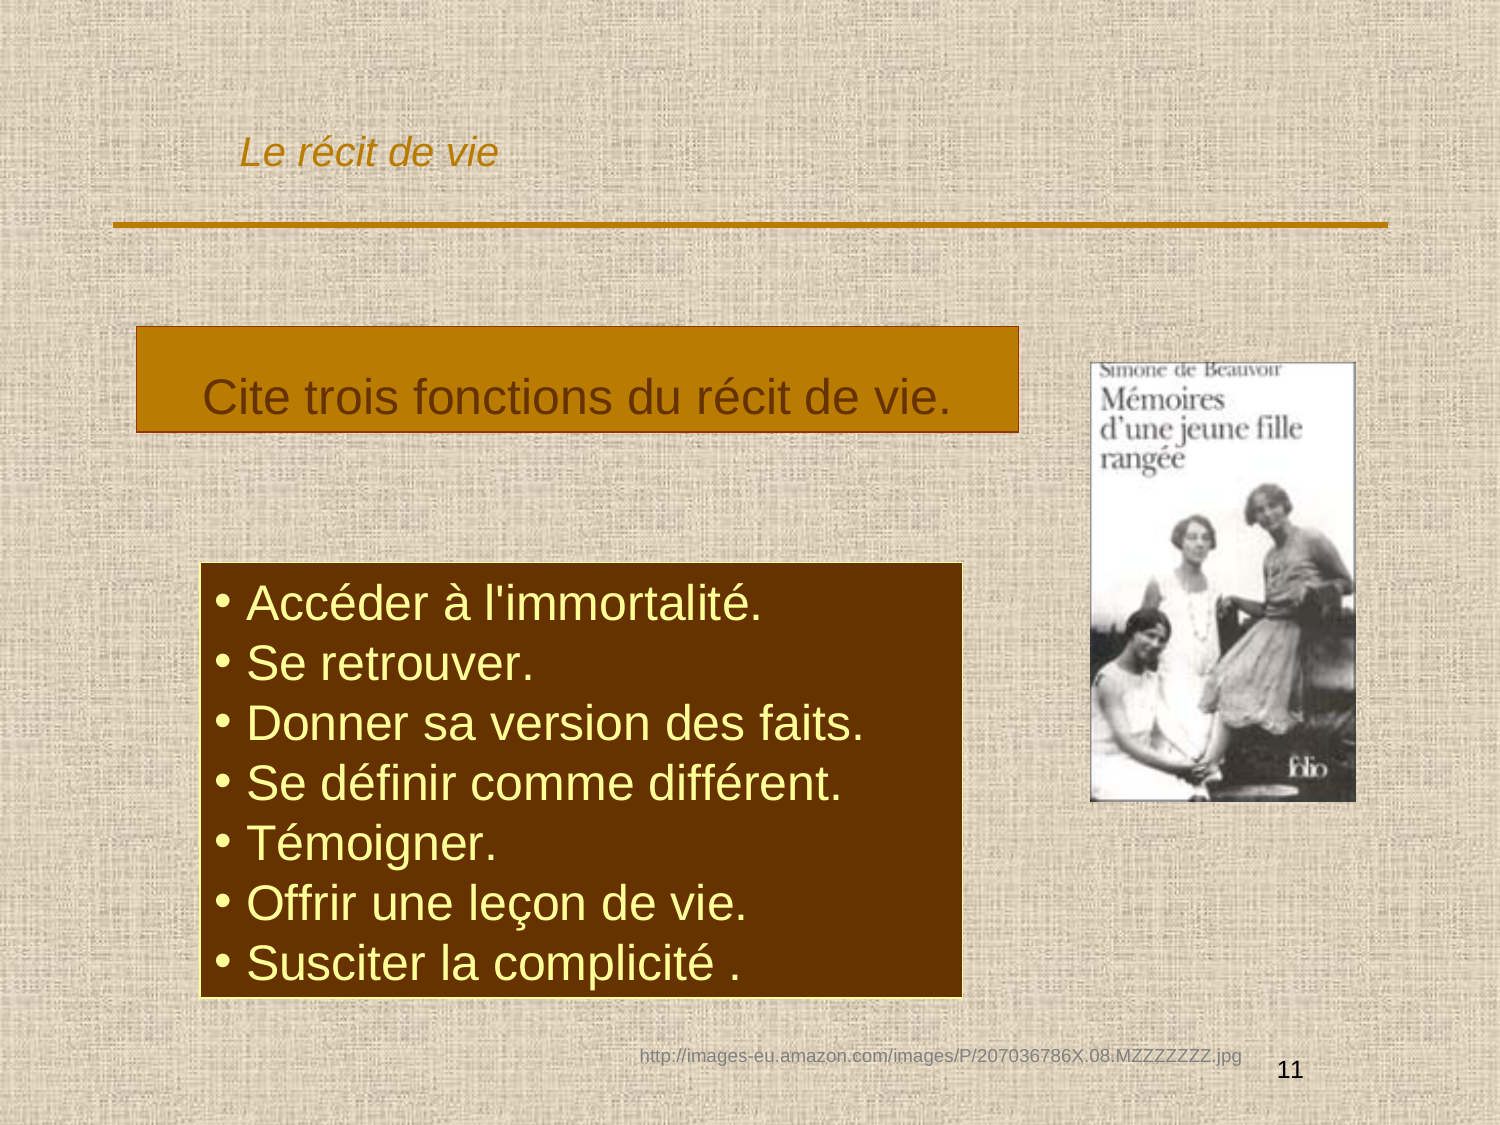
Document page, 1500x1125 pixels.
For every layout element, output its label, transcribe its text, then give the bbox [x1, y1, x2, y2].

text_box Cite trois fonctions du récit de vie. [136, 326, 1019, 432]
text_box Accéder à l'immortalité. Se retrouver. Donner sa version des faits. Se définir comme différent. Témoigner. Offrir une leçon de vie. Susciter la complicité . [199, 562, 963, 998]
text_box Le récit de vie [224, 116, 515, 183]
picture [0, 0, 1500, 1125]
text_box http://images-eu.amazon.com/images/P/207036786X.08.MZZZZZZZ.jpg [624, 1036, 1276, 1075]
